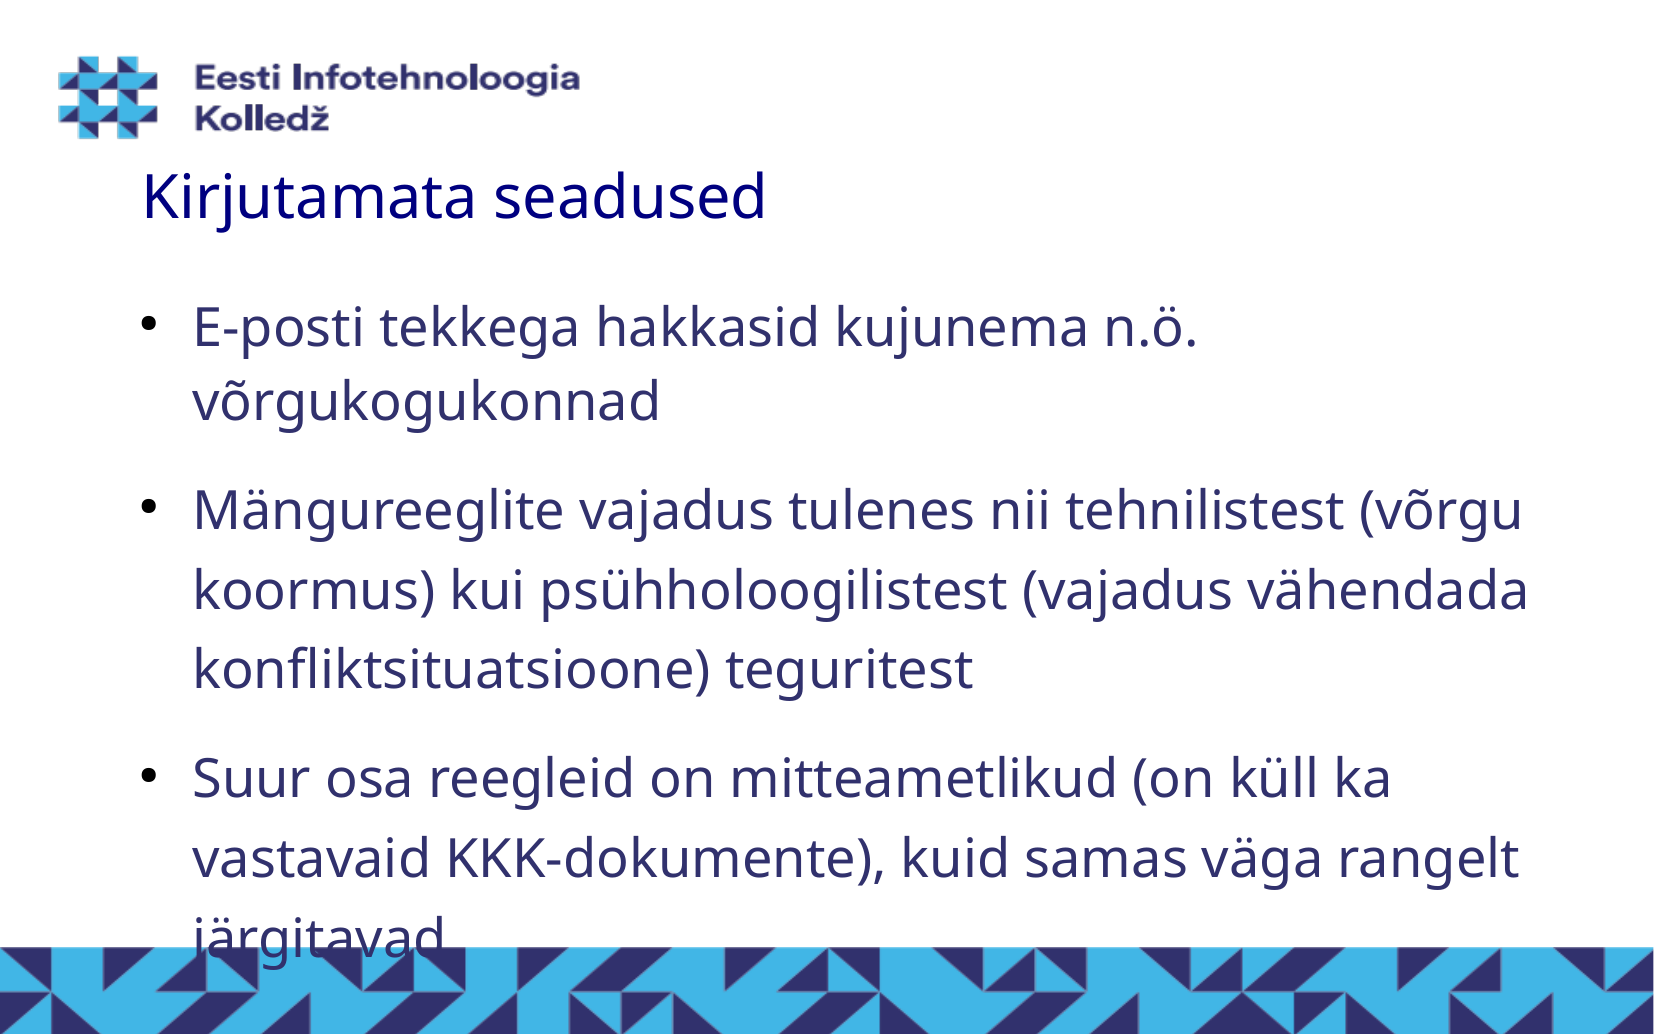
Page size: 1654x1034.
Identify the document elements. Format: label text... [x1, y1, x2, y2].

title Kirjutamata seadused [75, 106, 836, 282]
list E-posti tekkega hakkasid kujunema n.ö. võrgukogukonnad Mängureeglite vajadus tulenes nii tehnilistest (võrgu koormus) kui psühholoogilistest (vajadus vähendada konfliktsituatsioone) teguritest Suur osa reegleid on mitteametlikud (on küll ka vastavaid KKK-dokumente), kuid samas väga rangelt järgitavad [121, 287, 1533, 956]
